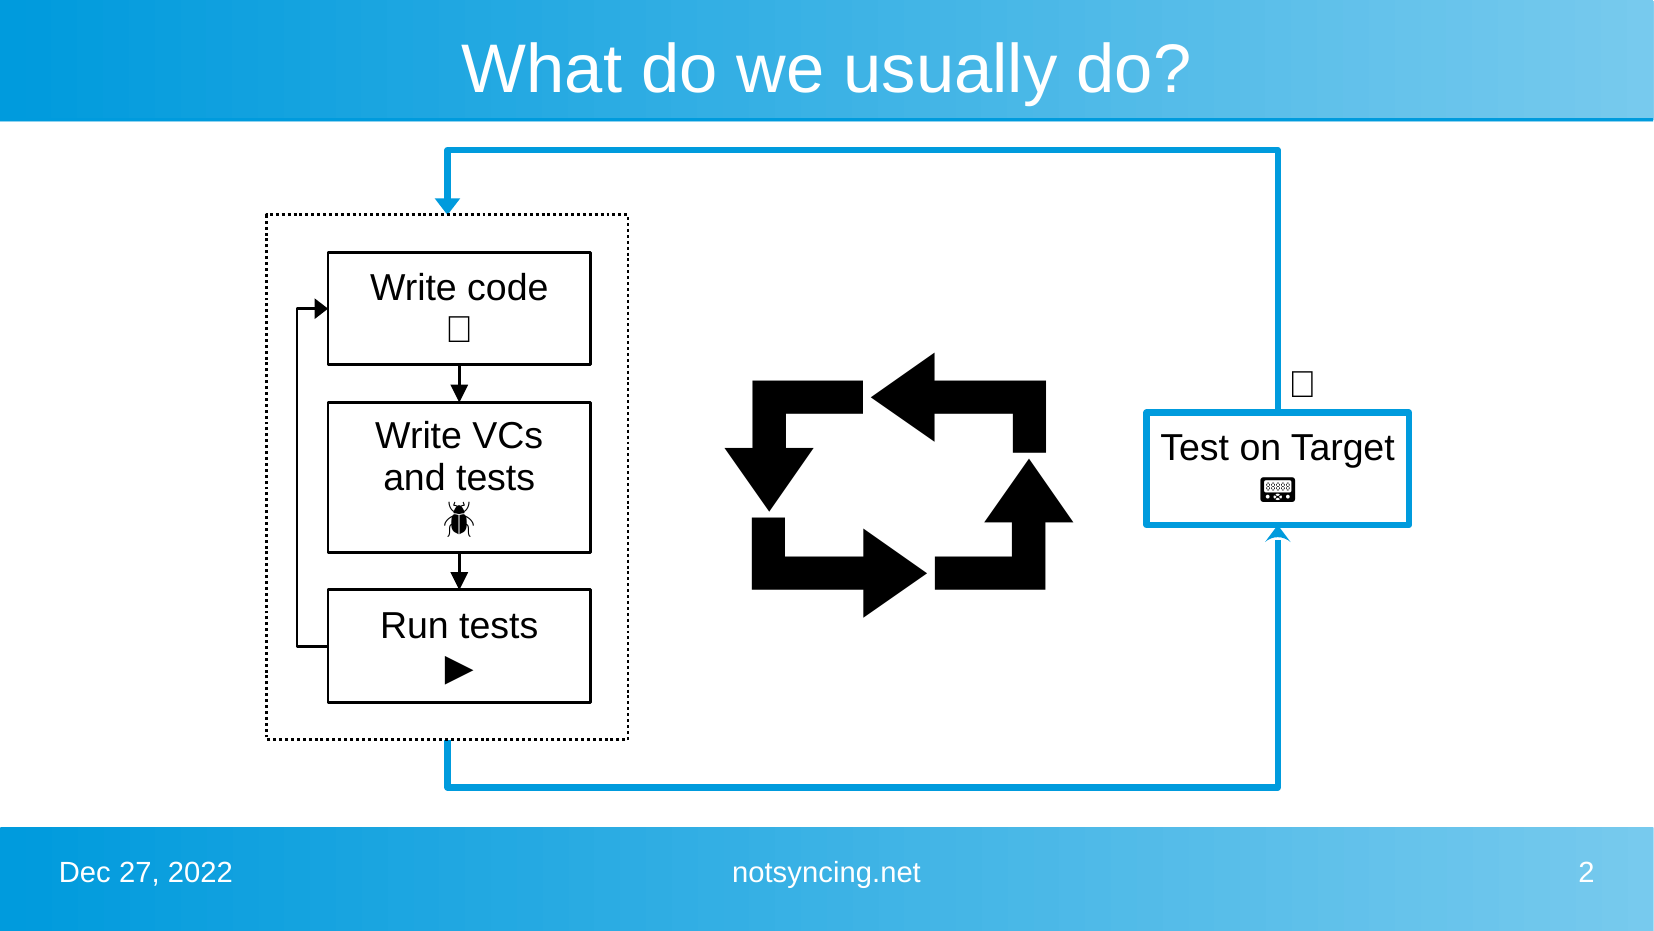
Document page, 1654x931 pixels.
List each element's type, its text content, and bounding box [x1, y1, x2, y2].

text_box 🐛 [1273, 355, 1351, 413]
title What do we usually do? [59, 29, 1595, 108]
text_box Write code 🐞 [327, 252, 591, 365]
text_box Write VCs and tests 🪲 [327, 402, 591, 553]
text_box Test on Target 📟 [1146, 412, 1409, 525]
text_box Run tests ▶️ [327, 589, 591, 703]
text_box ⮔ [693, 302, 1096, 640]
